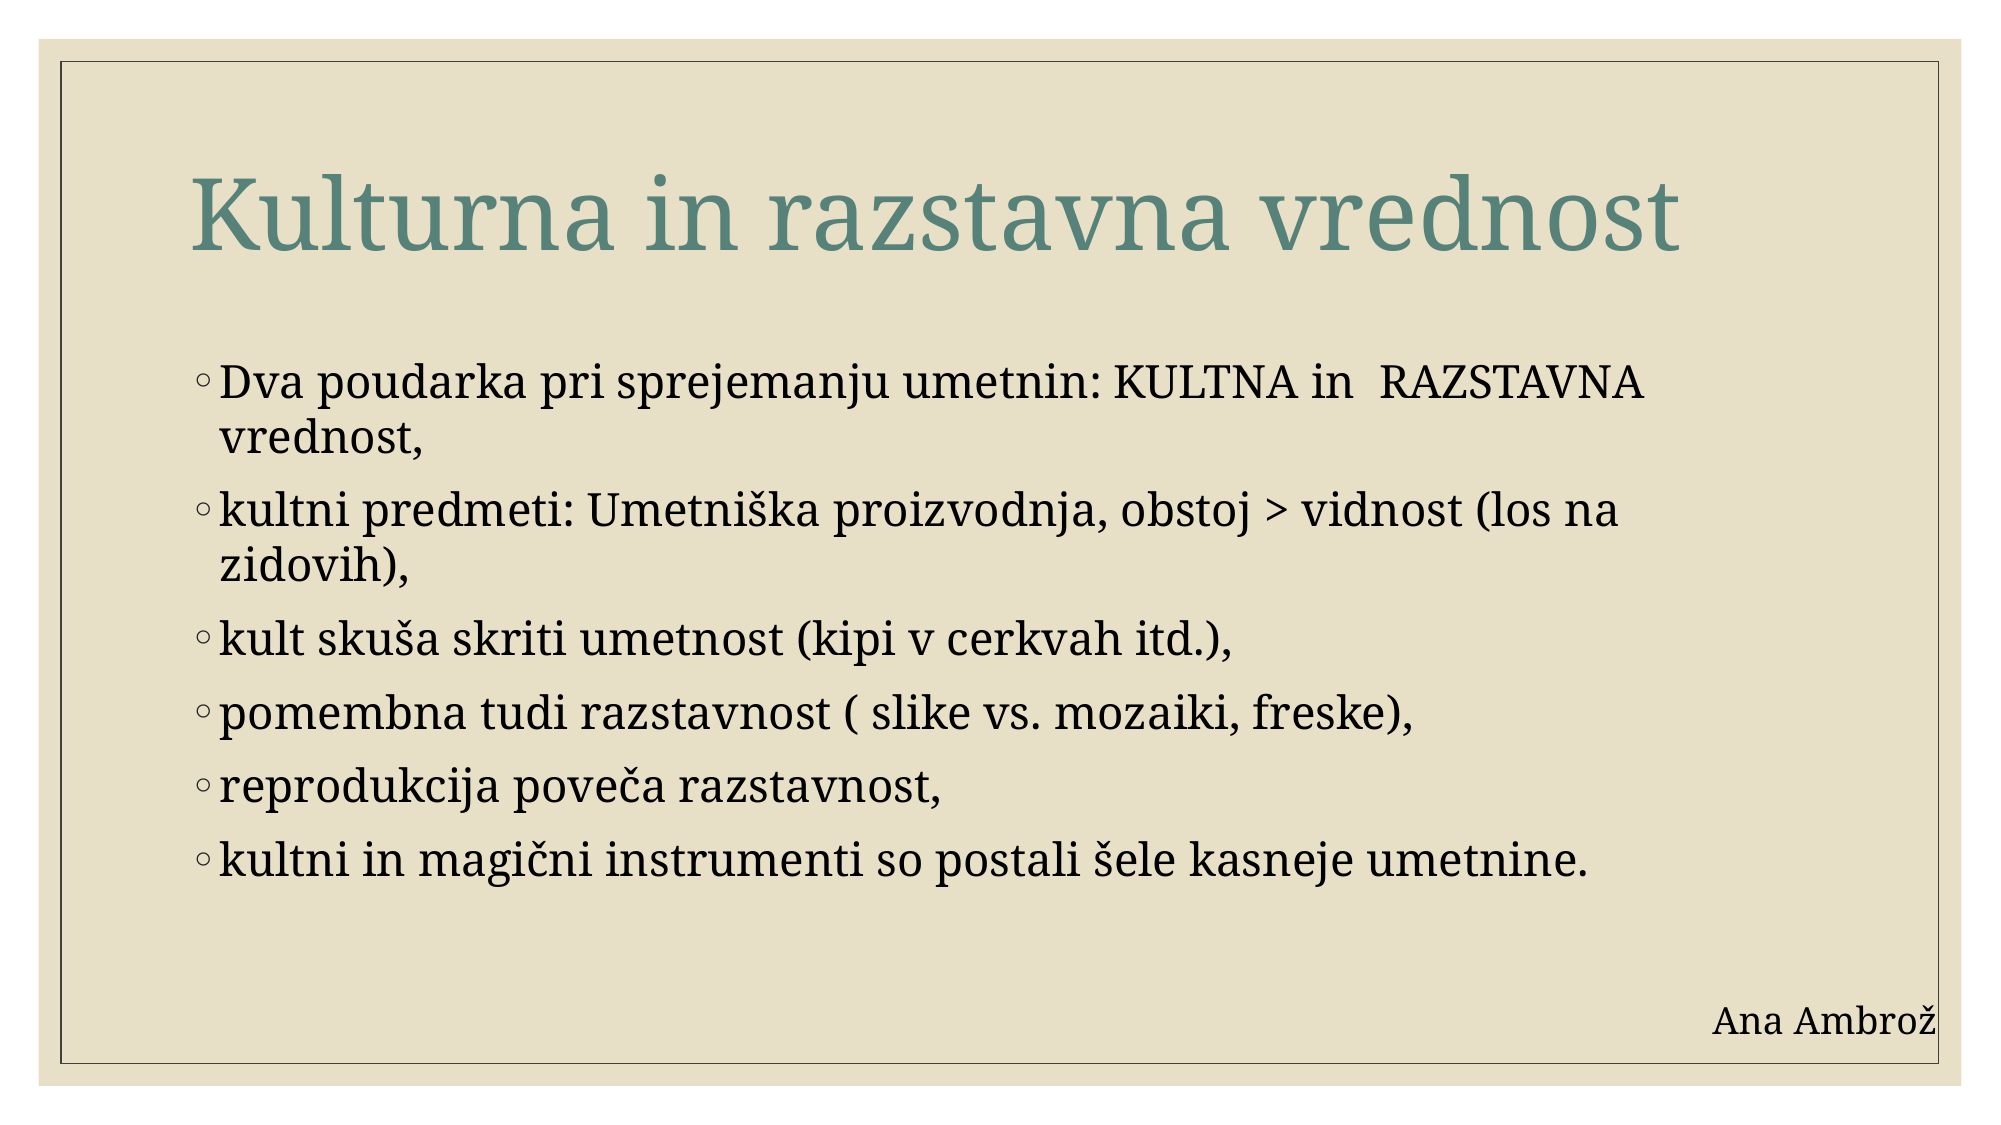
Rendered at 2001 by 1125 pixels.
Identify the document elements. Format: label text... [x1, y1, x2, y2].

list Dva poudarka pri sprejemanju umetnin: KULTNA in RAZSTAVNA vrednost, kultni predmeti: Umetniška proizvodnja, obstoj > vidnost (los na zidovih), kult skuša skriti umetnost (kipi v cerkvah itd.), pomembna tudi razstavnost ( slike vs. mozaiki, freske), reprodukcija poveča razstavnost, kultni in magični instrumenti so postali šele kasneje umetnine. [174, 345, 1825, 990]
text_box Ana Ambrož [1697, 989, 1953, 1050]
title Kulturna in razstavna vrednost [174, 105, 1825, 331]
